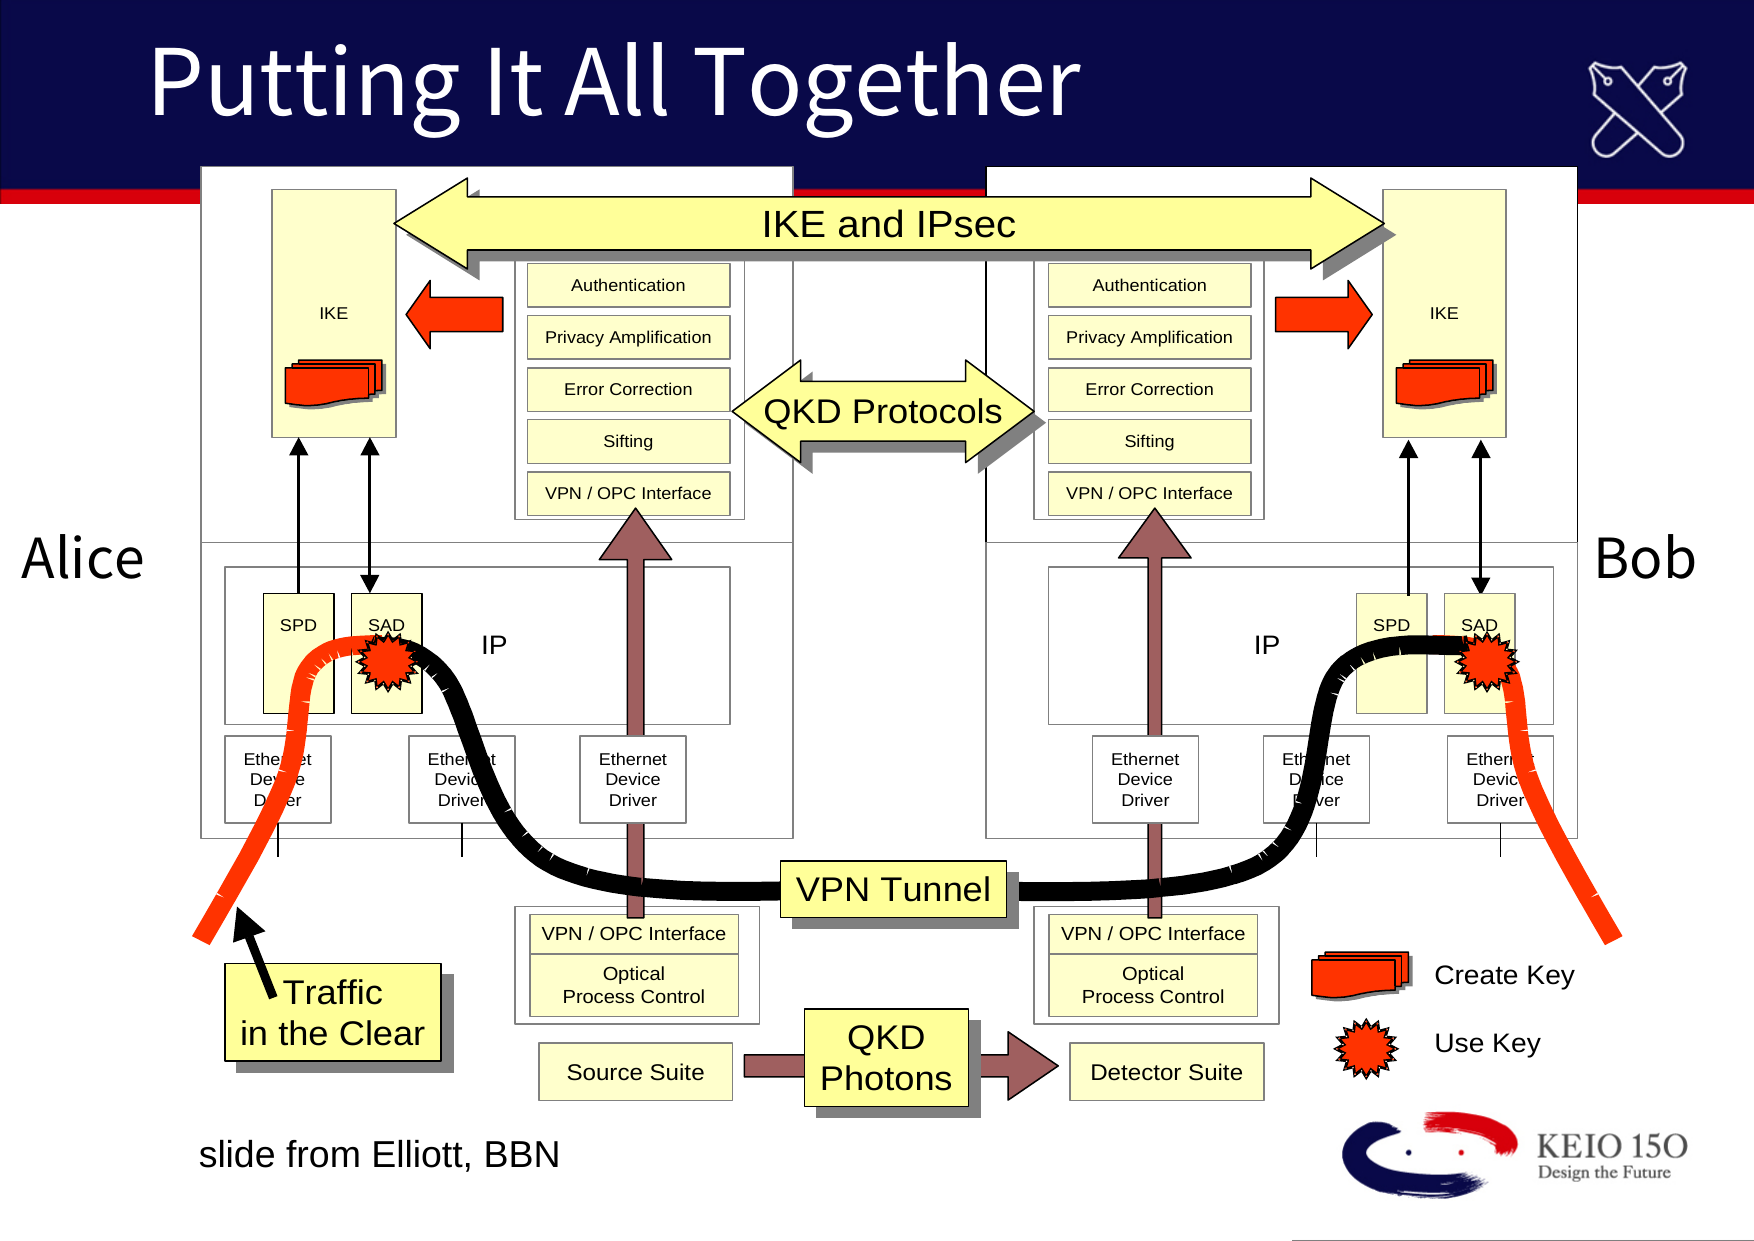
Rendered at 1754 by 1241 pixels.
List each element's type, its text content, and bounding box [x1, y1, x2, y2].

picture [0, 0, 1754, 1241]
title Putting It All Together [131, 0, 1711, 152]
text_box Alice [6, 509, 205, 597]
text_box Bob [1578, 509, 1738, 597]
text_box slide from Elliott, BBN [184, 1125, 576, 1183]
